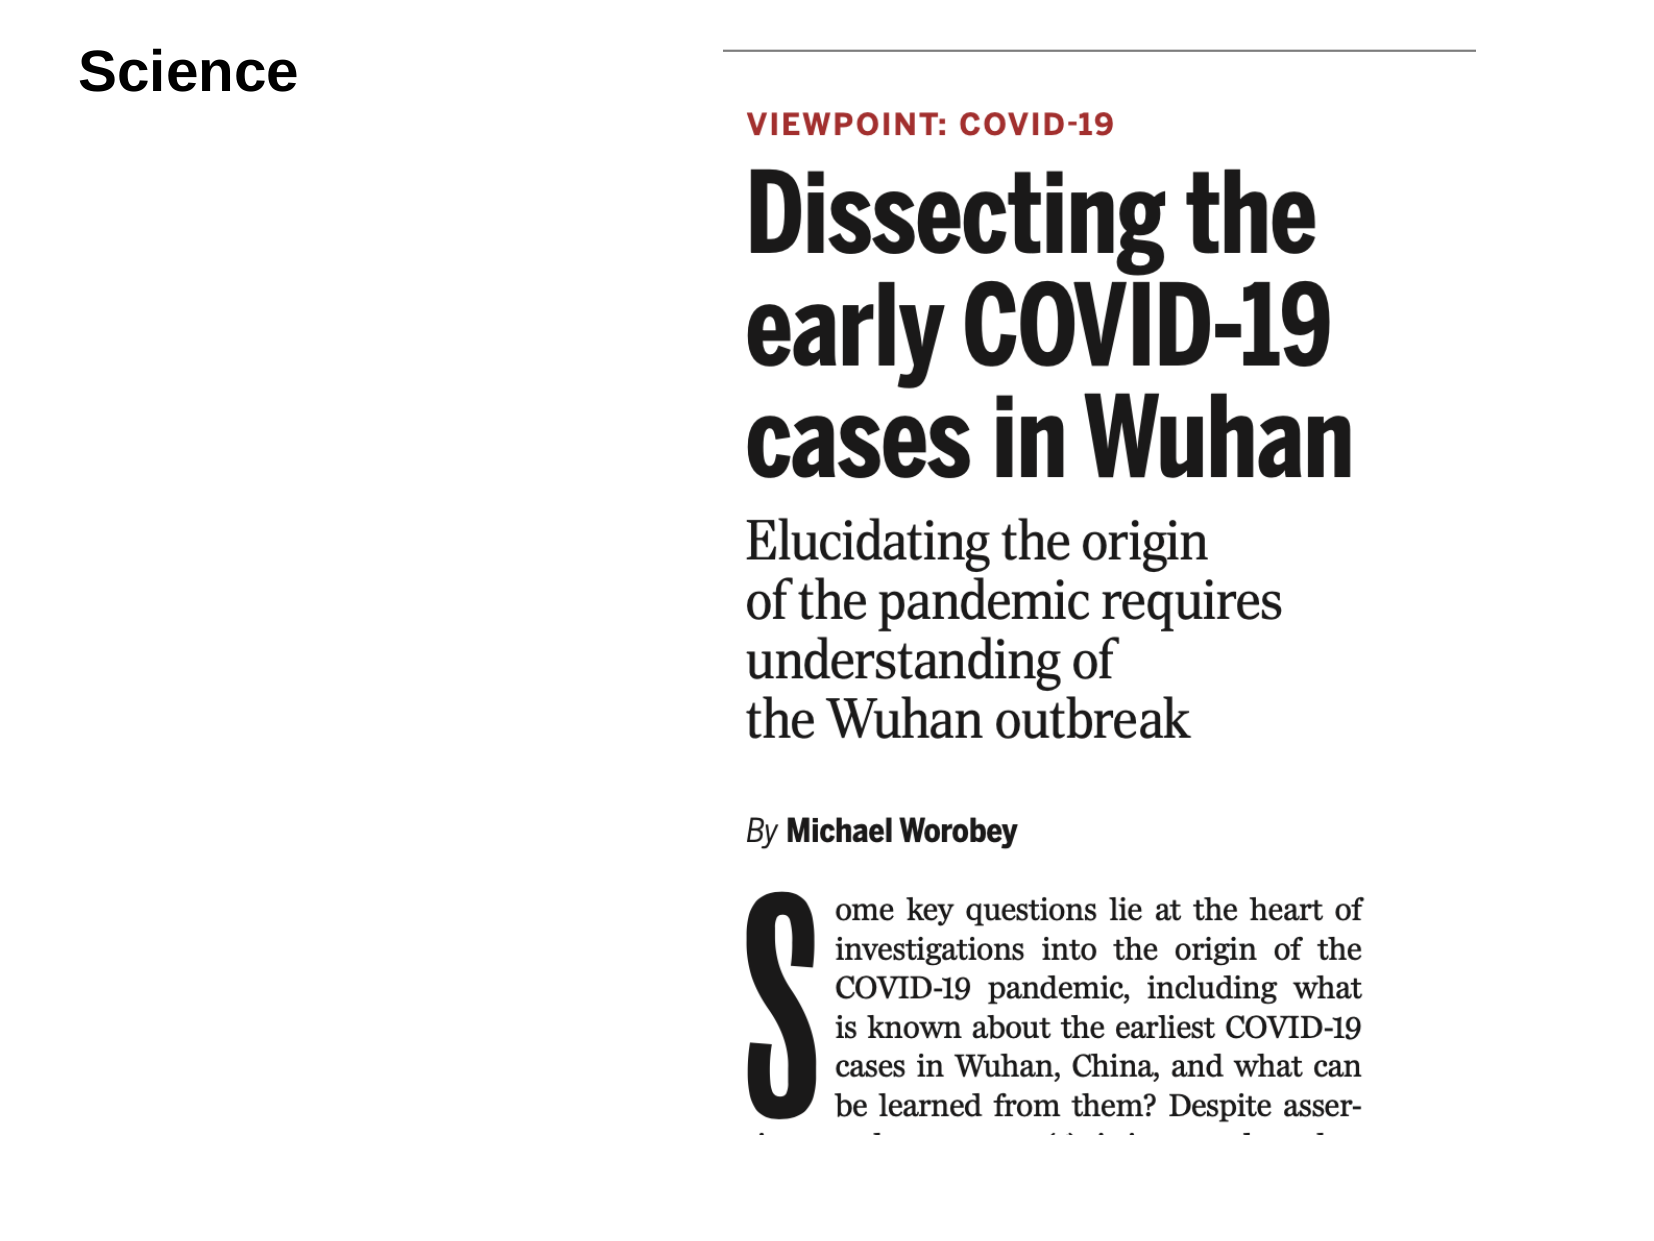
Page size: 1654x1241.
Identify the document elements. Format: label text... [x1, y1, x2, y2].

picture [723, 34, 1476, 1135]
text_box Science [64, 31, 534, 157]
